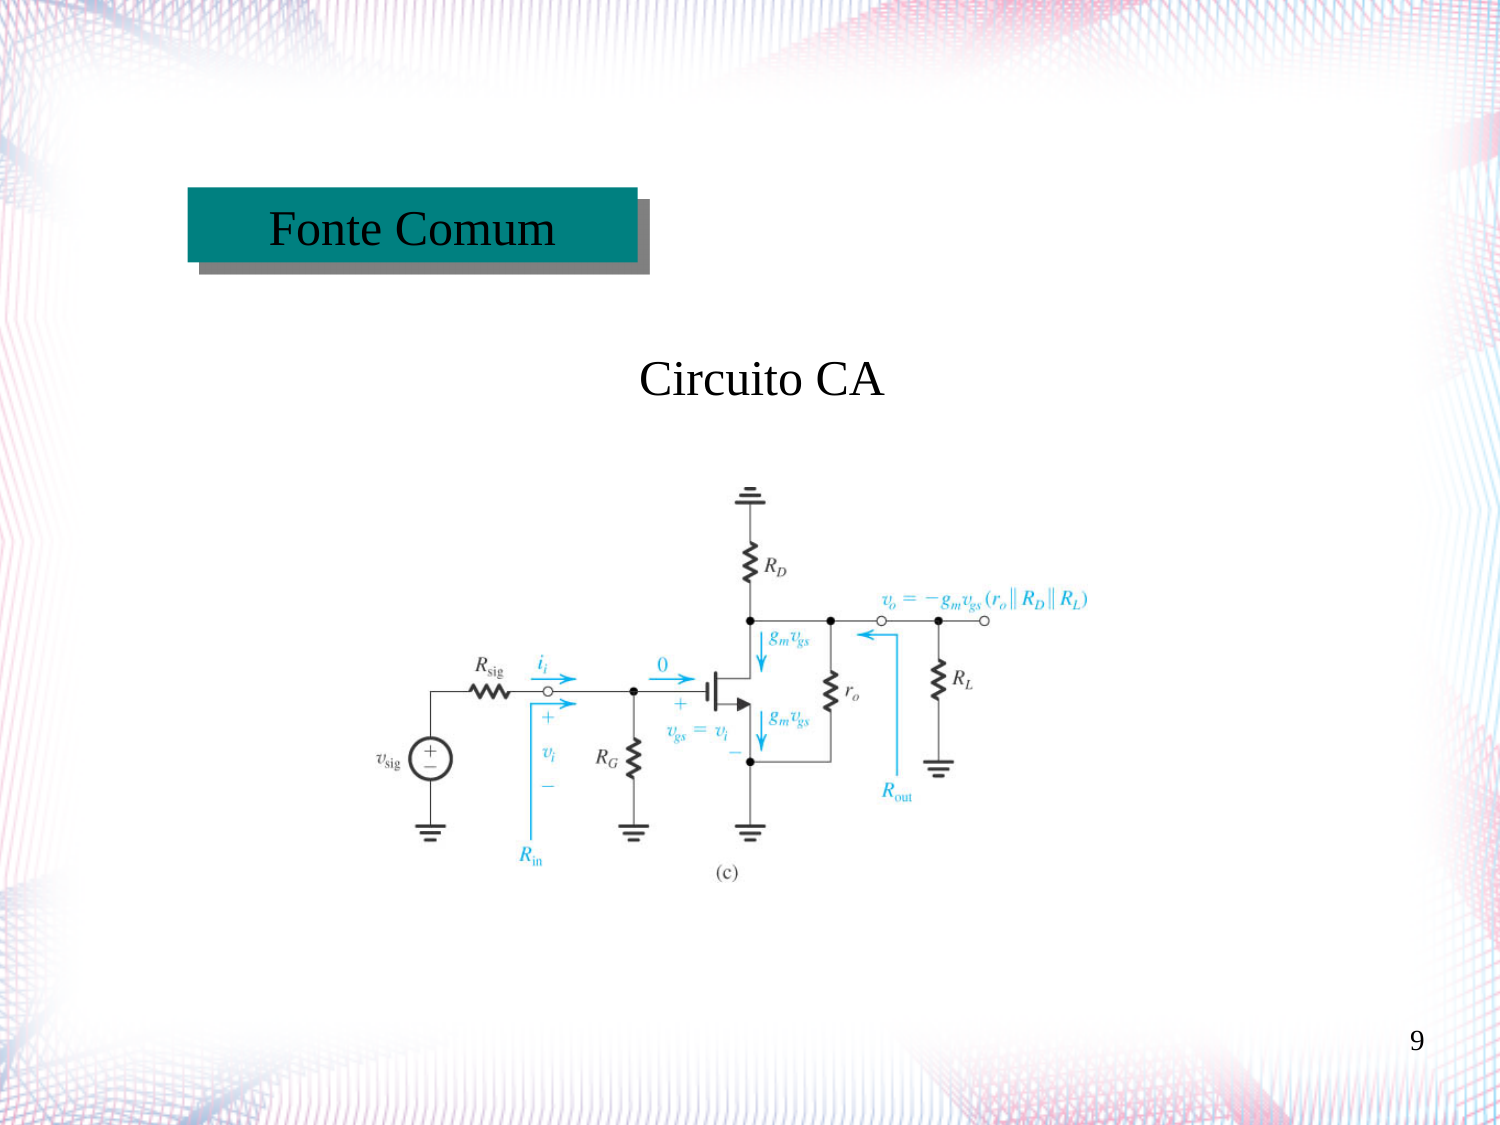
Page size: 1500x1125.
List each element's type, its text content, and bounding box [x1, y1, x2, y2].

text_box Fonte Comum [187, 187, 638, 263]
text_box Circuito CA [624, 337, 901, 413]
picture [0, 0, 1500, 1125]
